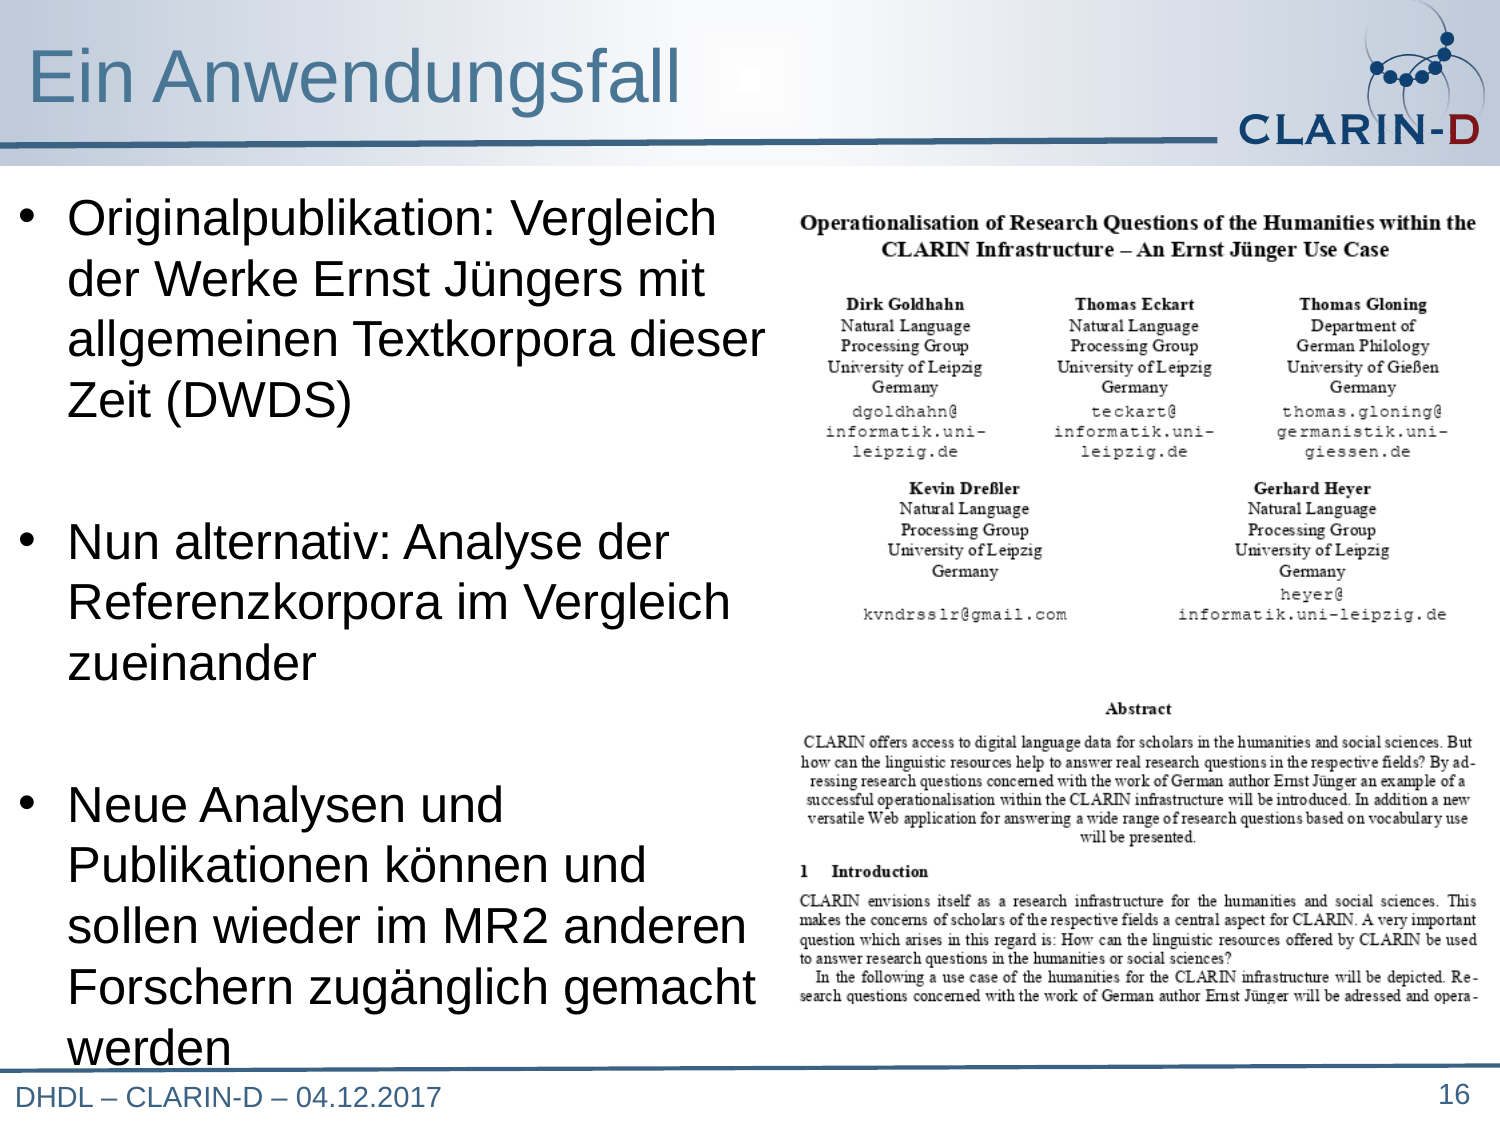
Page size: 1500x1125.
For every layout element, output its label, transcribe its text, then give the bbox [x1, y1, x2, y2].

slide_number <number> [1423, 1067, 1500, 1113]
picture [776, 206, 1500, 1004]
picture [0, 0, 1500, 166]
title Ein Anwendungsfall [12, 8, 1194, 136]
list Originalpublikation: Vergleich der Werke Ernst Jüngers mit allgemeinen Textkorpora dieser Zeit (DWDS) Nun alternativ: Analyse der Referenzkorpora im Vergleich zueinander Neue Analysen und Publikationen können und sollen wieder im MR2 anderen Forschern zugänglich gemacht werden [3, 177, 798, 1093]
